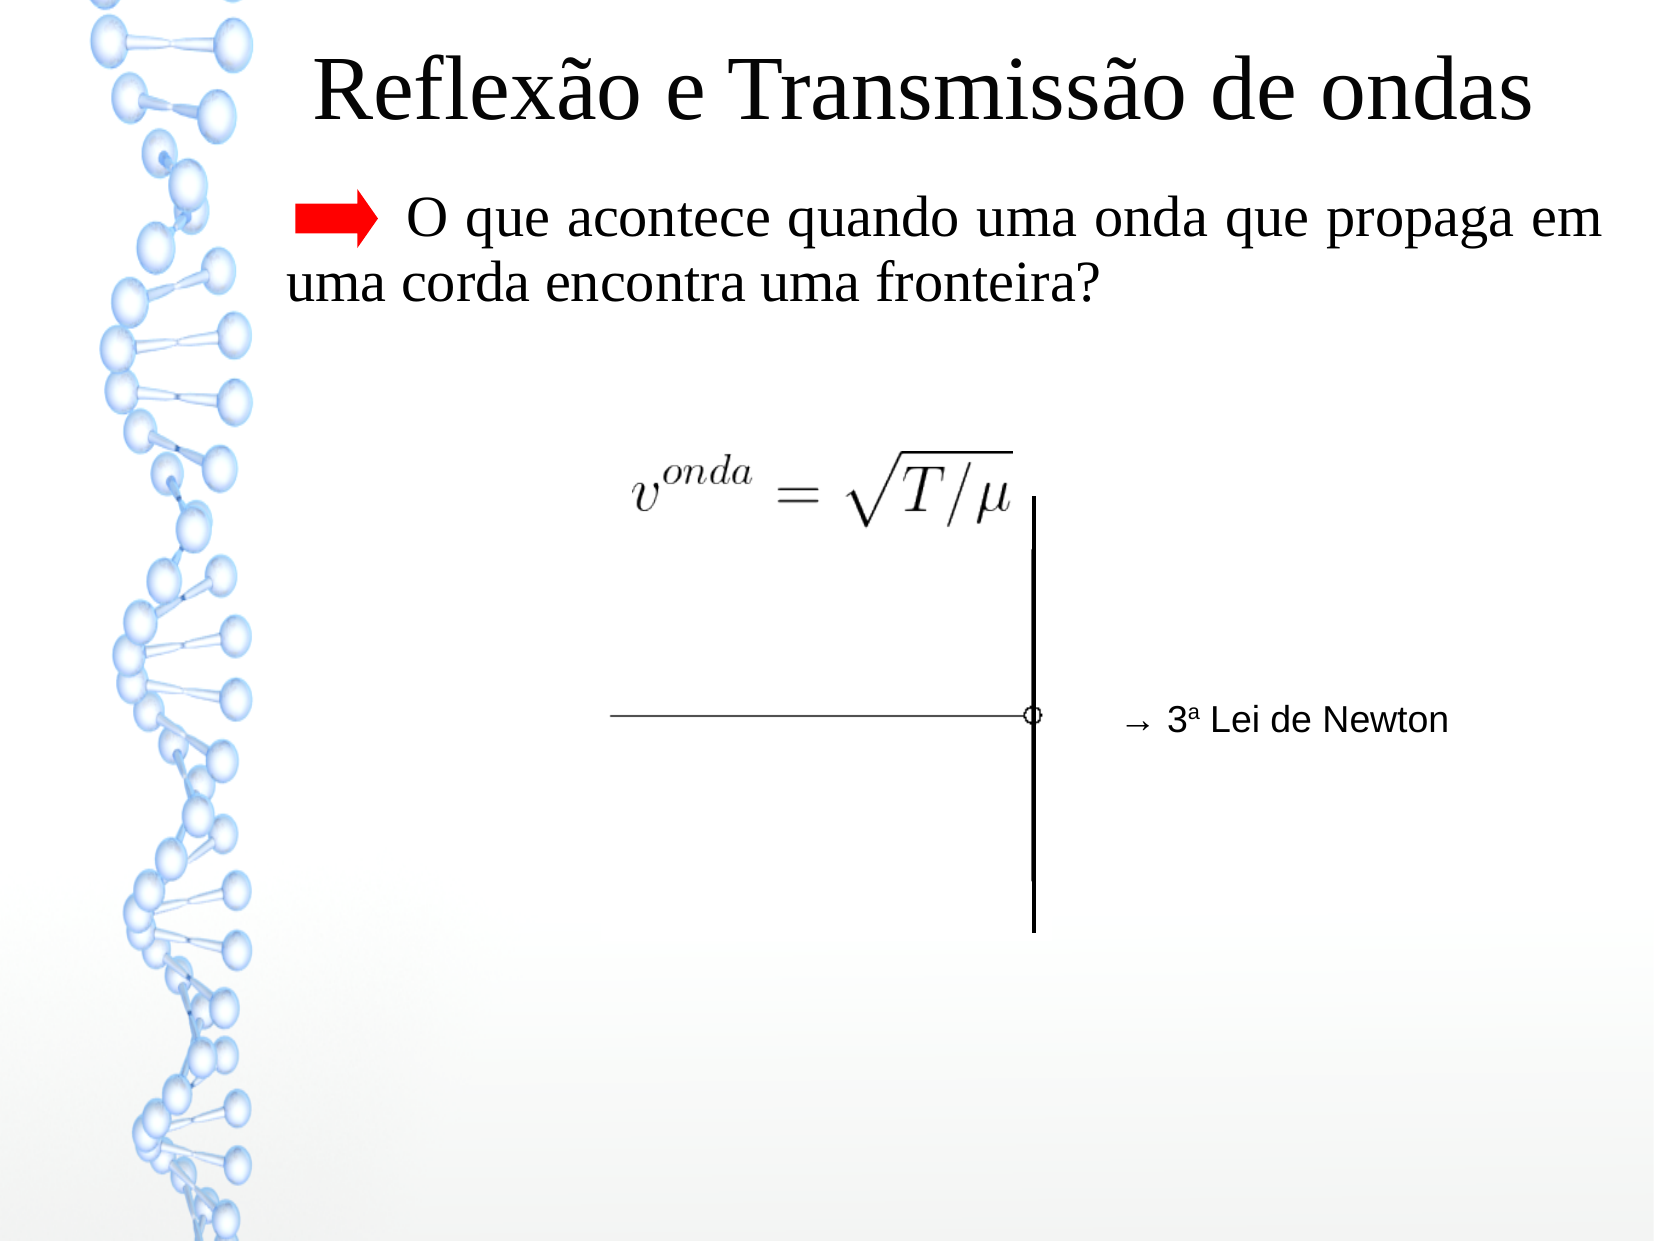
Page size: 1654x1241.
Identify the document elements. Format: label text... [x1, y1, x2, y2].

picture [0, 0, 1654, 1241]
text_box O que acontece quando uma onda que propaga em uma corda encontra uma fronteira? [271, 177, 1619, 745]
text_box → 3a Lei de Newton [1104, 690, 1465, 750]
text_box [295, 188, 378, 249]
title Reflexão e Transmissão de ondas [265, 37, 1583, 140]
